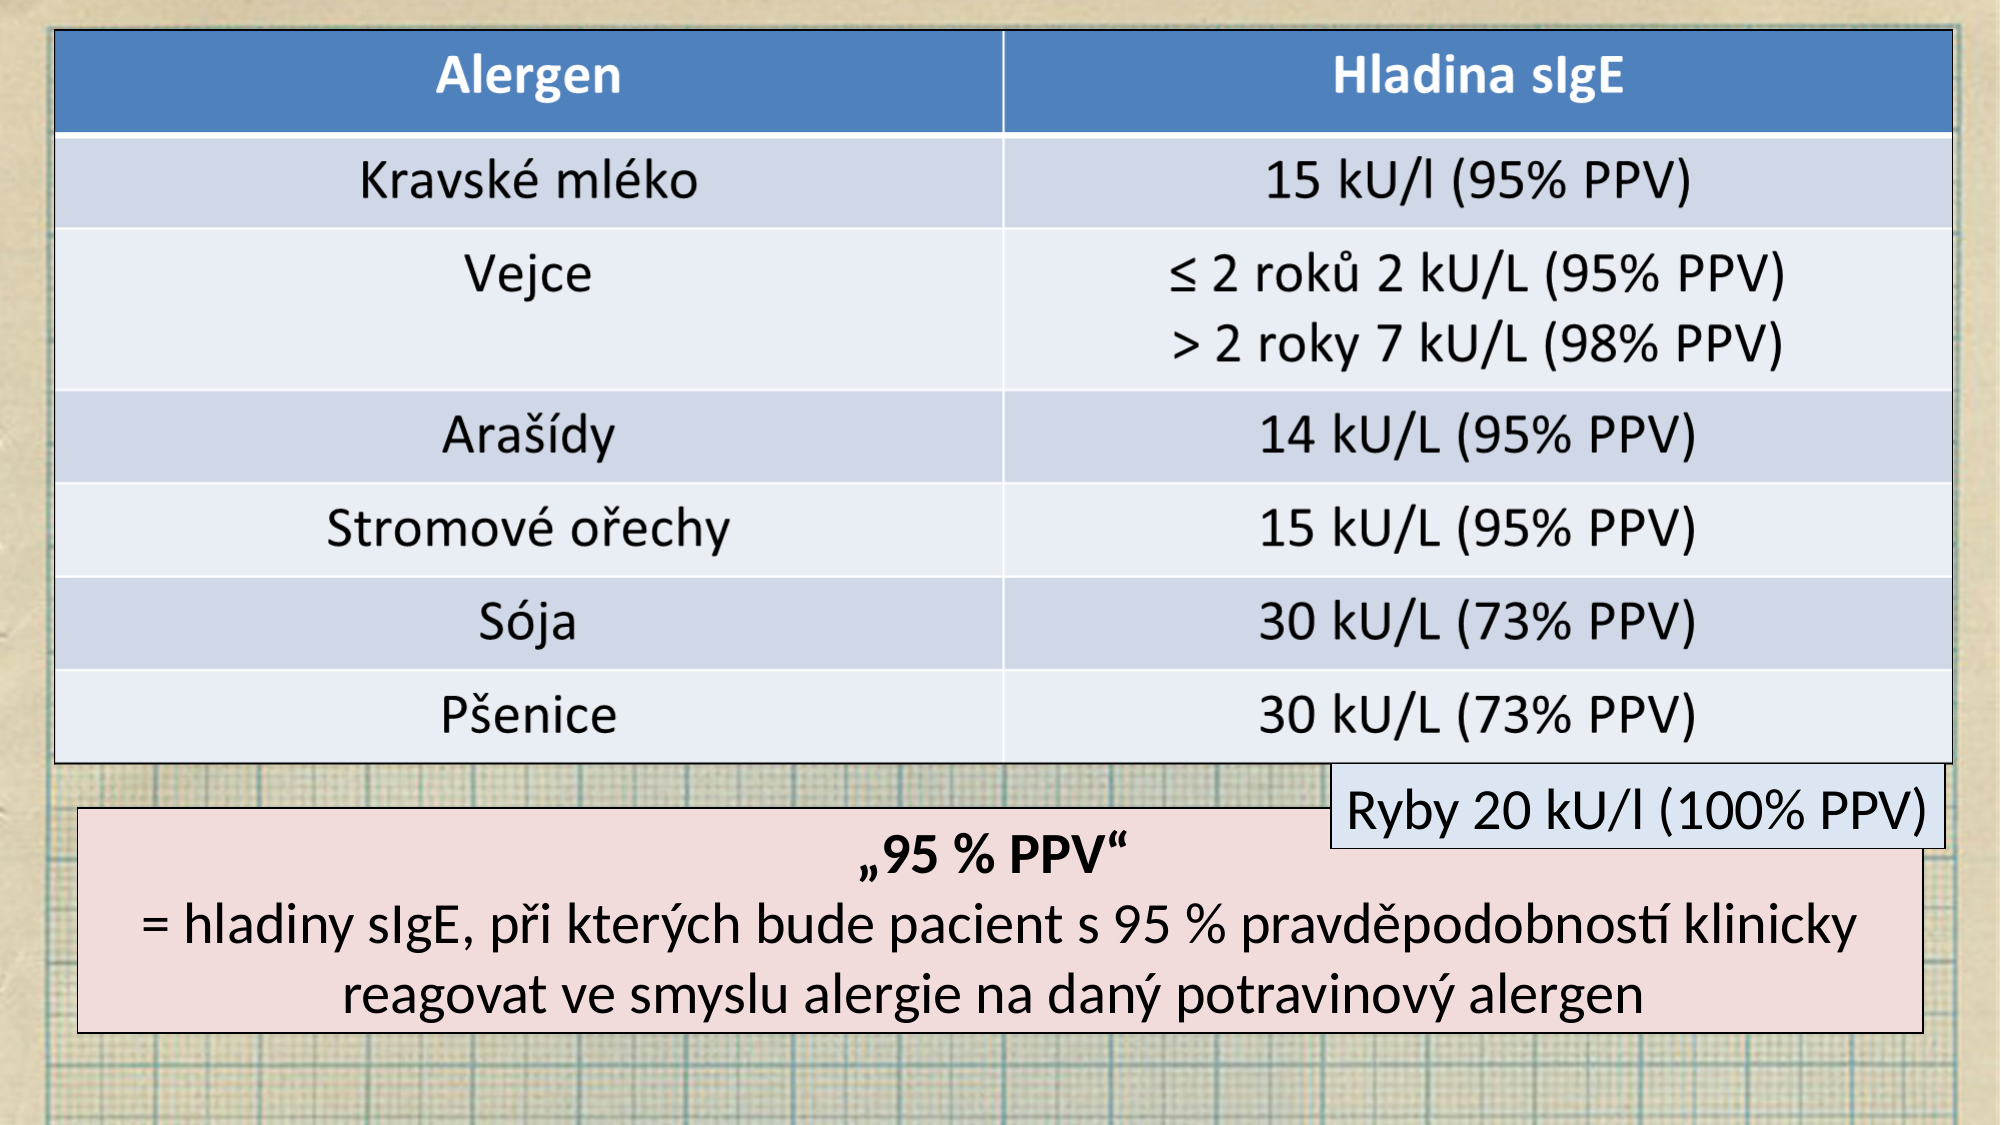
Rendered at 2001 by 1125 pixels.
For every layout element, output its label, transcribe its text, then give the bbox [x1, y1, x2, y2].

picture [0, 0, 2000, 1125]
text_box „95 % PPV“ = hladiny sIgE, při kterých bude pacient s 95 % pravděpodobností klinicky reagovat ve smyslu alergie na daný potravinový alergen [78, 808, 1923, 1033]
text_box Ryby 20 kU/l (100% PPV) [1331, 763, 1945, 848]
